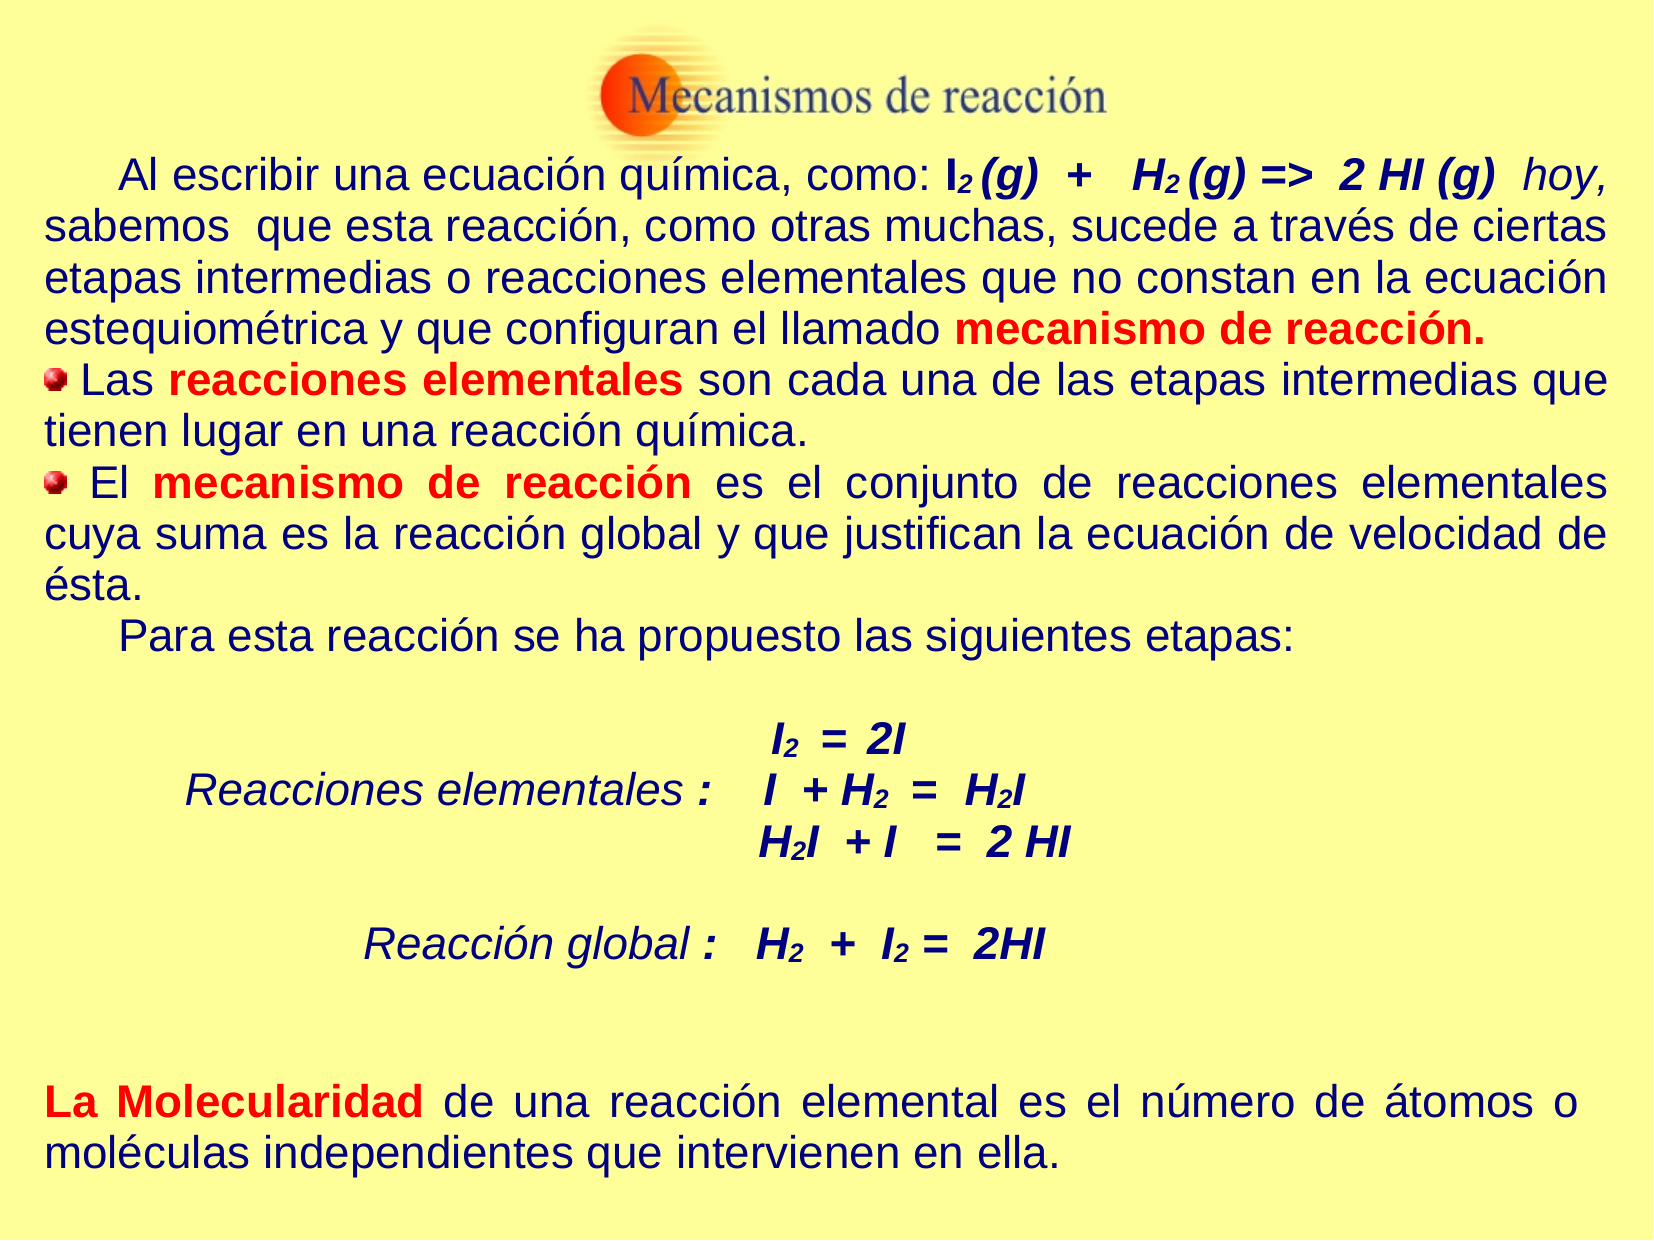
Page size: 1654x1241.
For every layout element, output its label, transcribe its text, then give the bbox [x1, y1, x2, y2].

text_box La Molecularidad de una reacción elemental es el número de átomos o moléculas independientes que intervienen en ella. [29, 1068, 1595, 1188]
text_box Al escribir una ecuación química, como: I2 (g) + H2 (g) => 2 HI (g) hoy, sabemos que esta reacción, como otras muchas, sucede a través de ciertas etapas intermedias o reacciones elementales que no constan en la ecuación estequiométrica y que configuran el llamado mecanismo de reacción. Las reacciones elementales son cada una de las etapas intermedias que tienen lugar en una reacción química. El mecanismo de reacción es el conjunto de reacciones elementales cuya suma es la reacción global y que justifican la ecuación de velocidad de ésta. Para esta reacción se ha propuesto las siguientes etapas: I2 = 2I Reacciones elementales : I + H2 = H2I H2I + I = 2 HI Reacción global : H2 + I2 = 2HI [29, 141, 1625, 1058]
picture [542, 20, 1107, 141]
